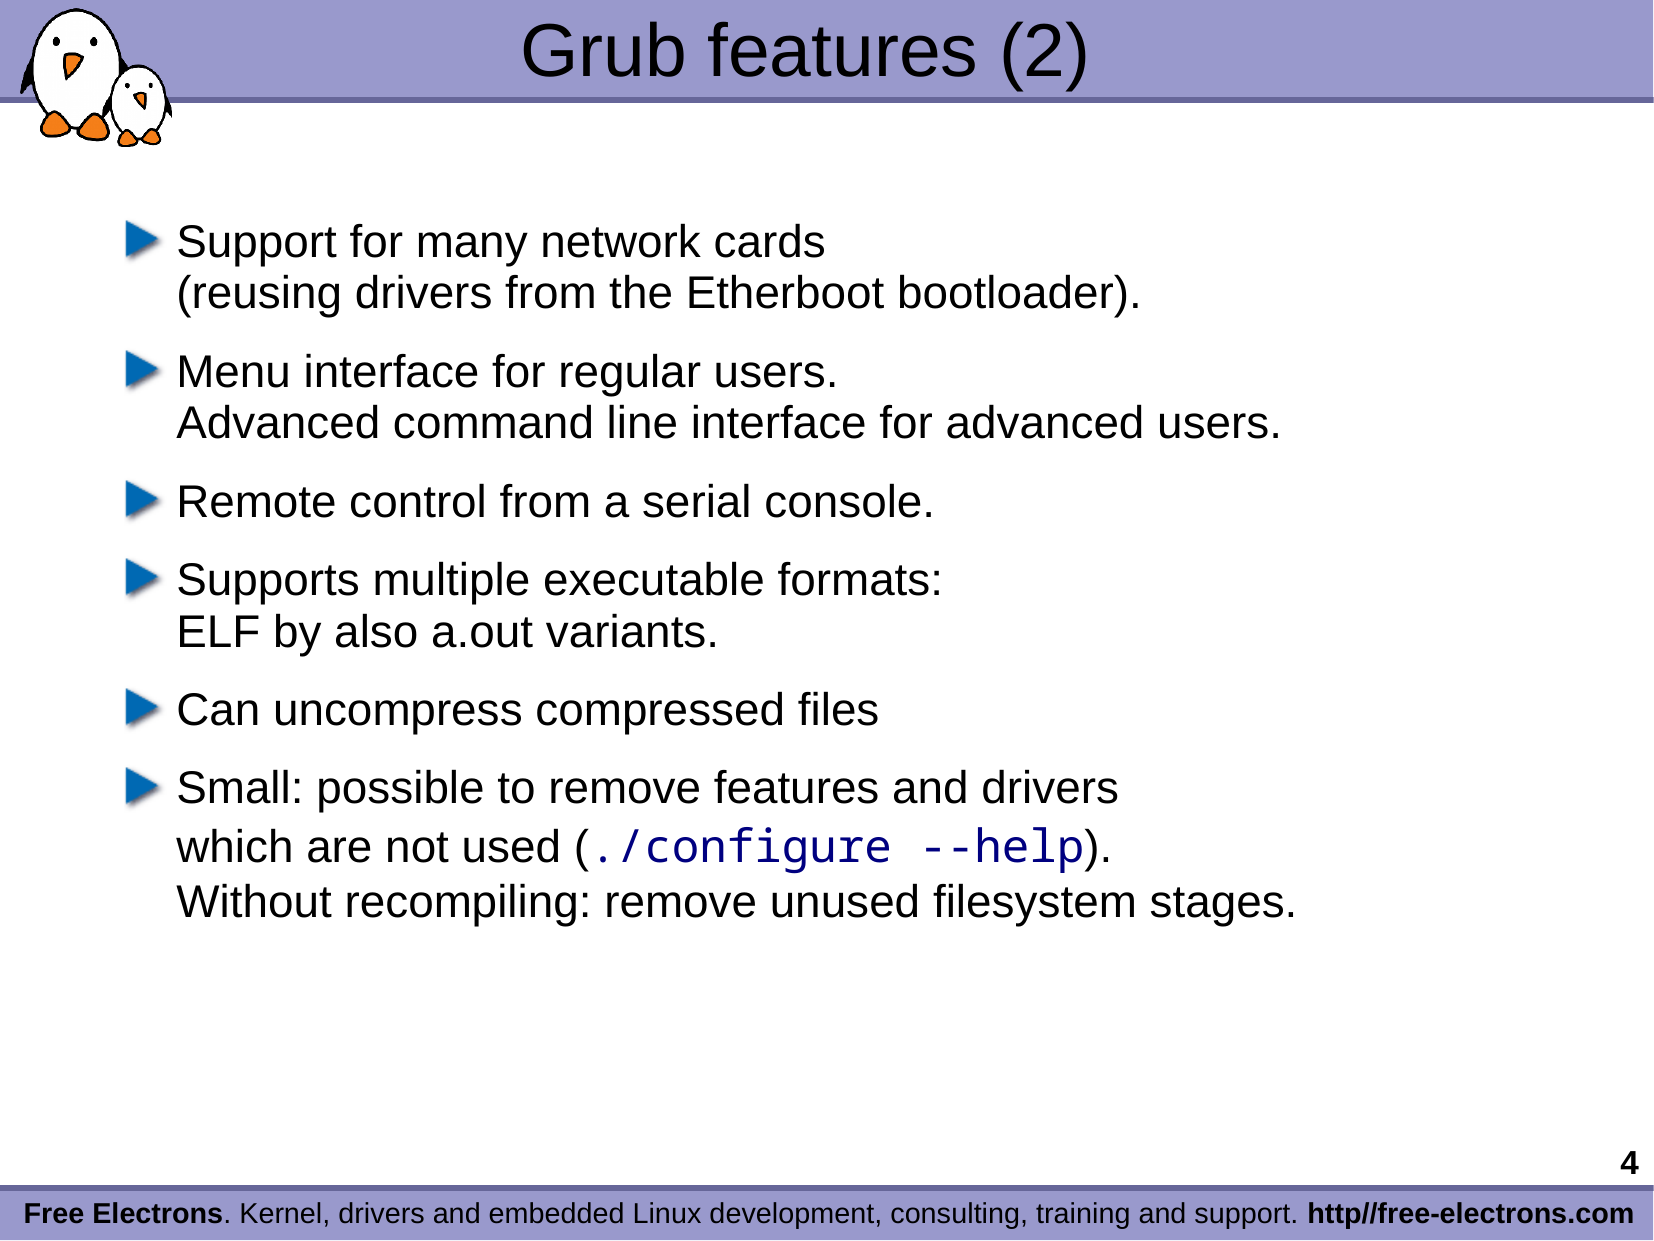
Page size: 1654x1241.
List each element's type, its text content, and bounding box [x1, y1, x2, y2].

picture [20, 8, 172, 147]
title Grub features (2) [60, 0, 1551, 101]
list Support for many network cards (reusing drivers from the Etherboot bootloader). Menu interface for regular users. Advanced command line interface for advanced users. Remote control from a serial console. Supports multiple executable formats: ELF by also a.out variants. Can uncompress compressed files Small: possible to remove features and drivers which are not used (./configure --help). Without recompiling: remove unused filesystem stages. [105, 216, 1518, 1066]
